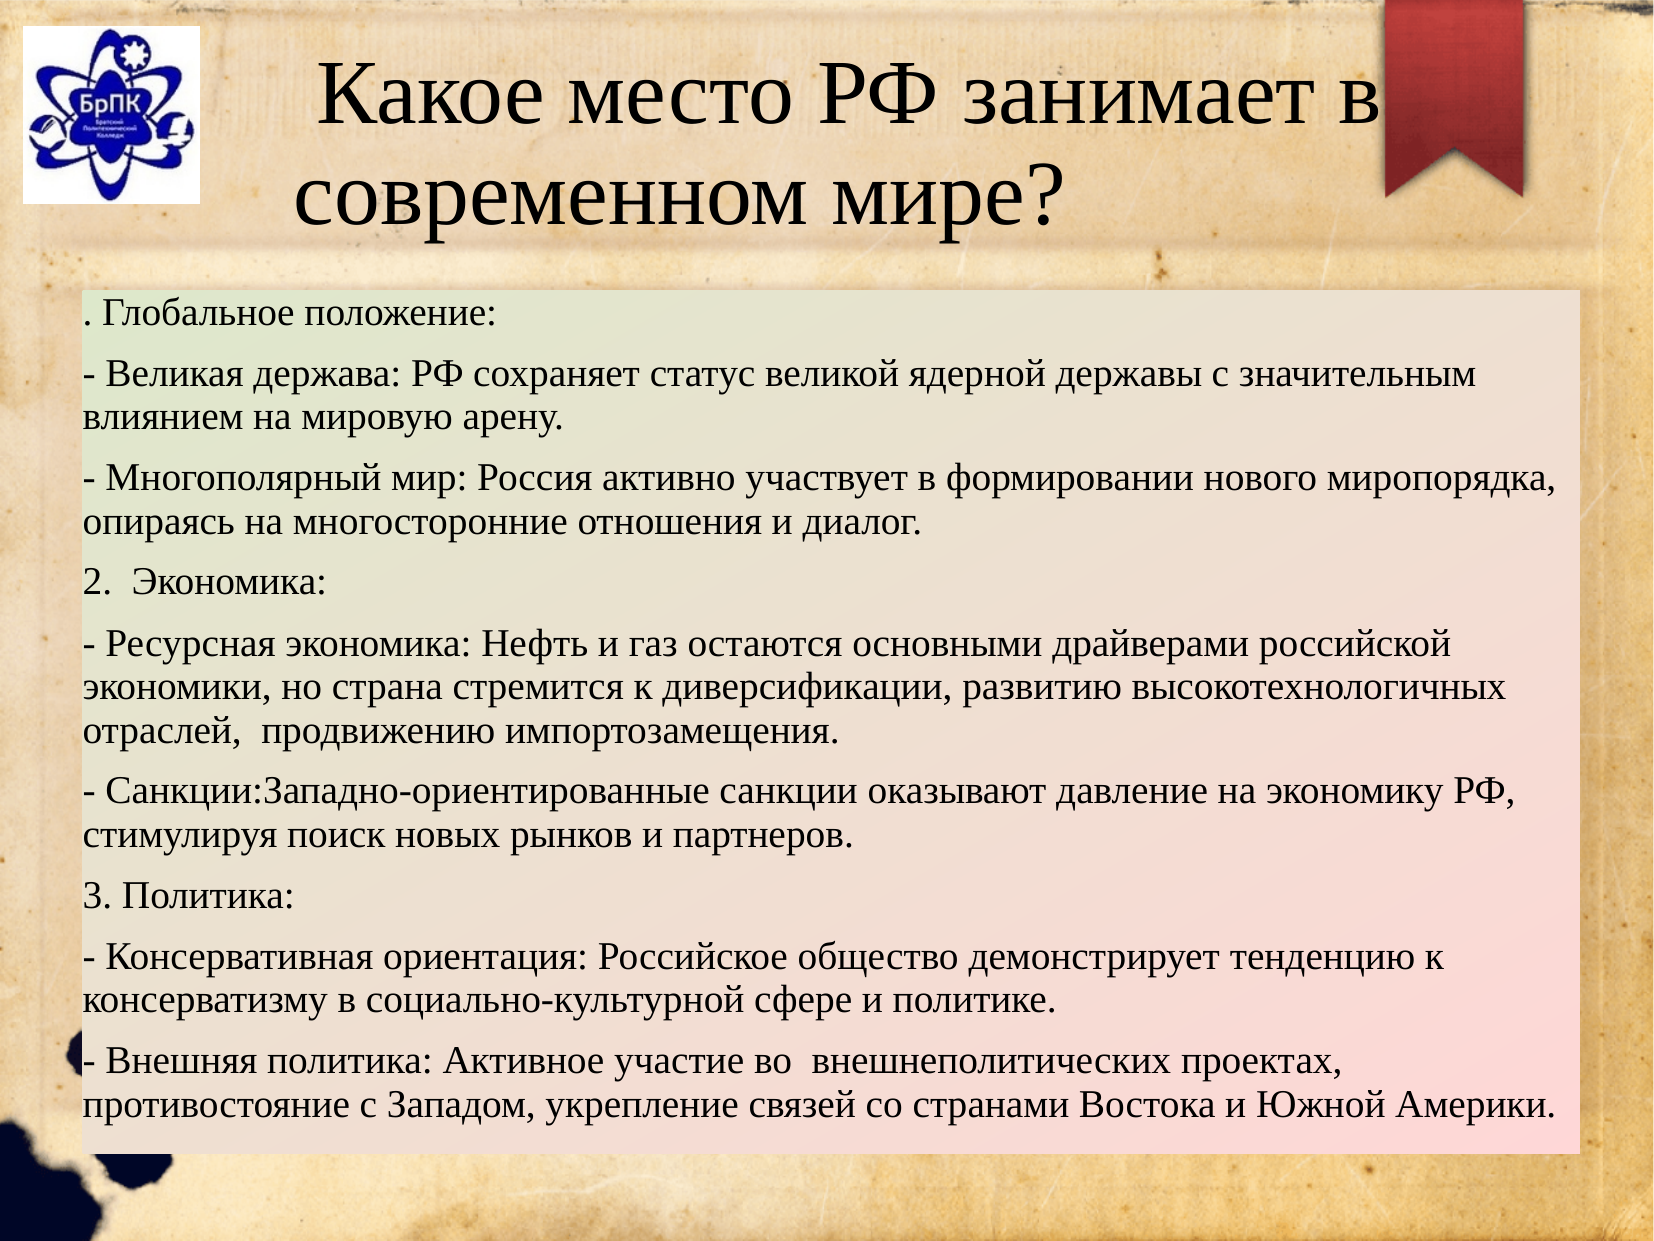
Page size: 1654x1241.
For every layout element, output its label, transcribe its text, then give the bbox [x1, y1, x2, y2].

picture [0, 0, 1654, 1241]
list . Глобальное положение: - Великая держава: РФ сохраняет статус великой ядерной державы с значительным влиянием на мировую арену. - Многополярный мир: Россия активно участвует в формировании нового миропорядка, опираясь на многосторонние отношения и диалог. 2. Экономика: - Ресурсная экономика: Нефть и газ остаются основными драйверами российской экономики, но страна стремится к диверсификации, развитию высокотехнологичных отраслей, продвижению импортозамещения. - Санкции:Западно-ориентированные санкции оказывают давление на экономику РФ, стимулируя поиск новых рынков и партнеров. 3. Политика: - Консервативная ориентация: Российское общество демонстрирует тенденцию к консерватизму в социально-культурной сфере и политике. - Внешняя политика: Активное участие во внешнеполитических проектах, противостояние с Западом, укрепление связей со странами Востока и Южной Америки. [82, 290, 1580, 1154]
title Какое место РФ занимает в современном мире? [293, 41, 1558, 245]
